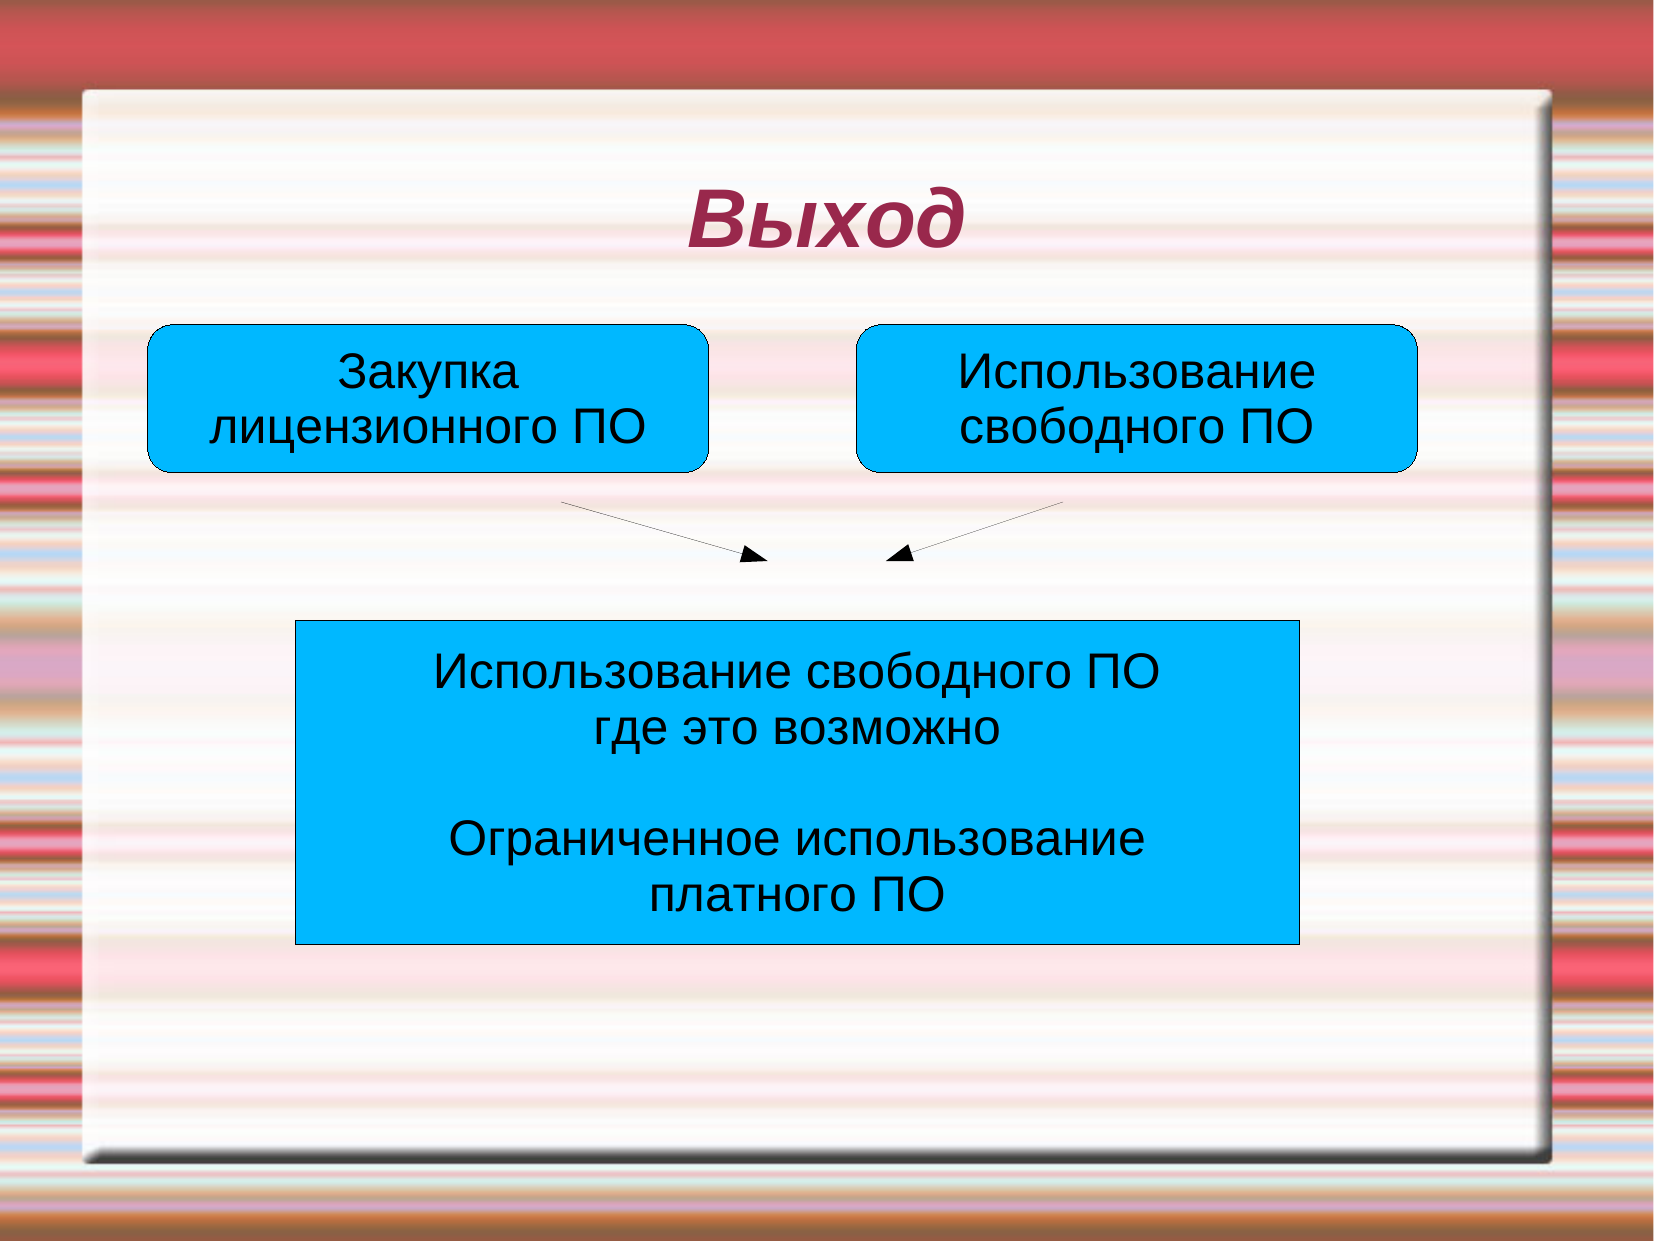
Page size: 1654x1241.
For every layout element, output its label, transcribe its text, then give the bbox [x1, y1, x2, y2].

picture [0, 0, 1654, 1241]
text_box Использование свободного ПО [856, 324, 1418, 473]
title Выход [121, 114, 1534, 322]
text_box Закупка лицензионного ПО [147, 324, 709, 473]
text_box Использование свободного ПО где это возможно Ограниченное использование платного ПО [295, 620, 1300, 945]
